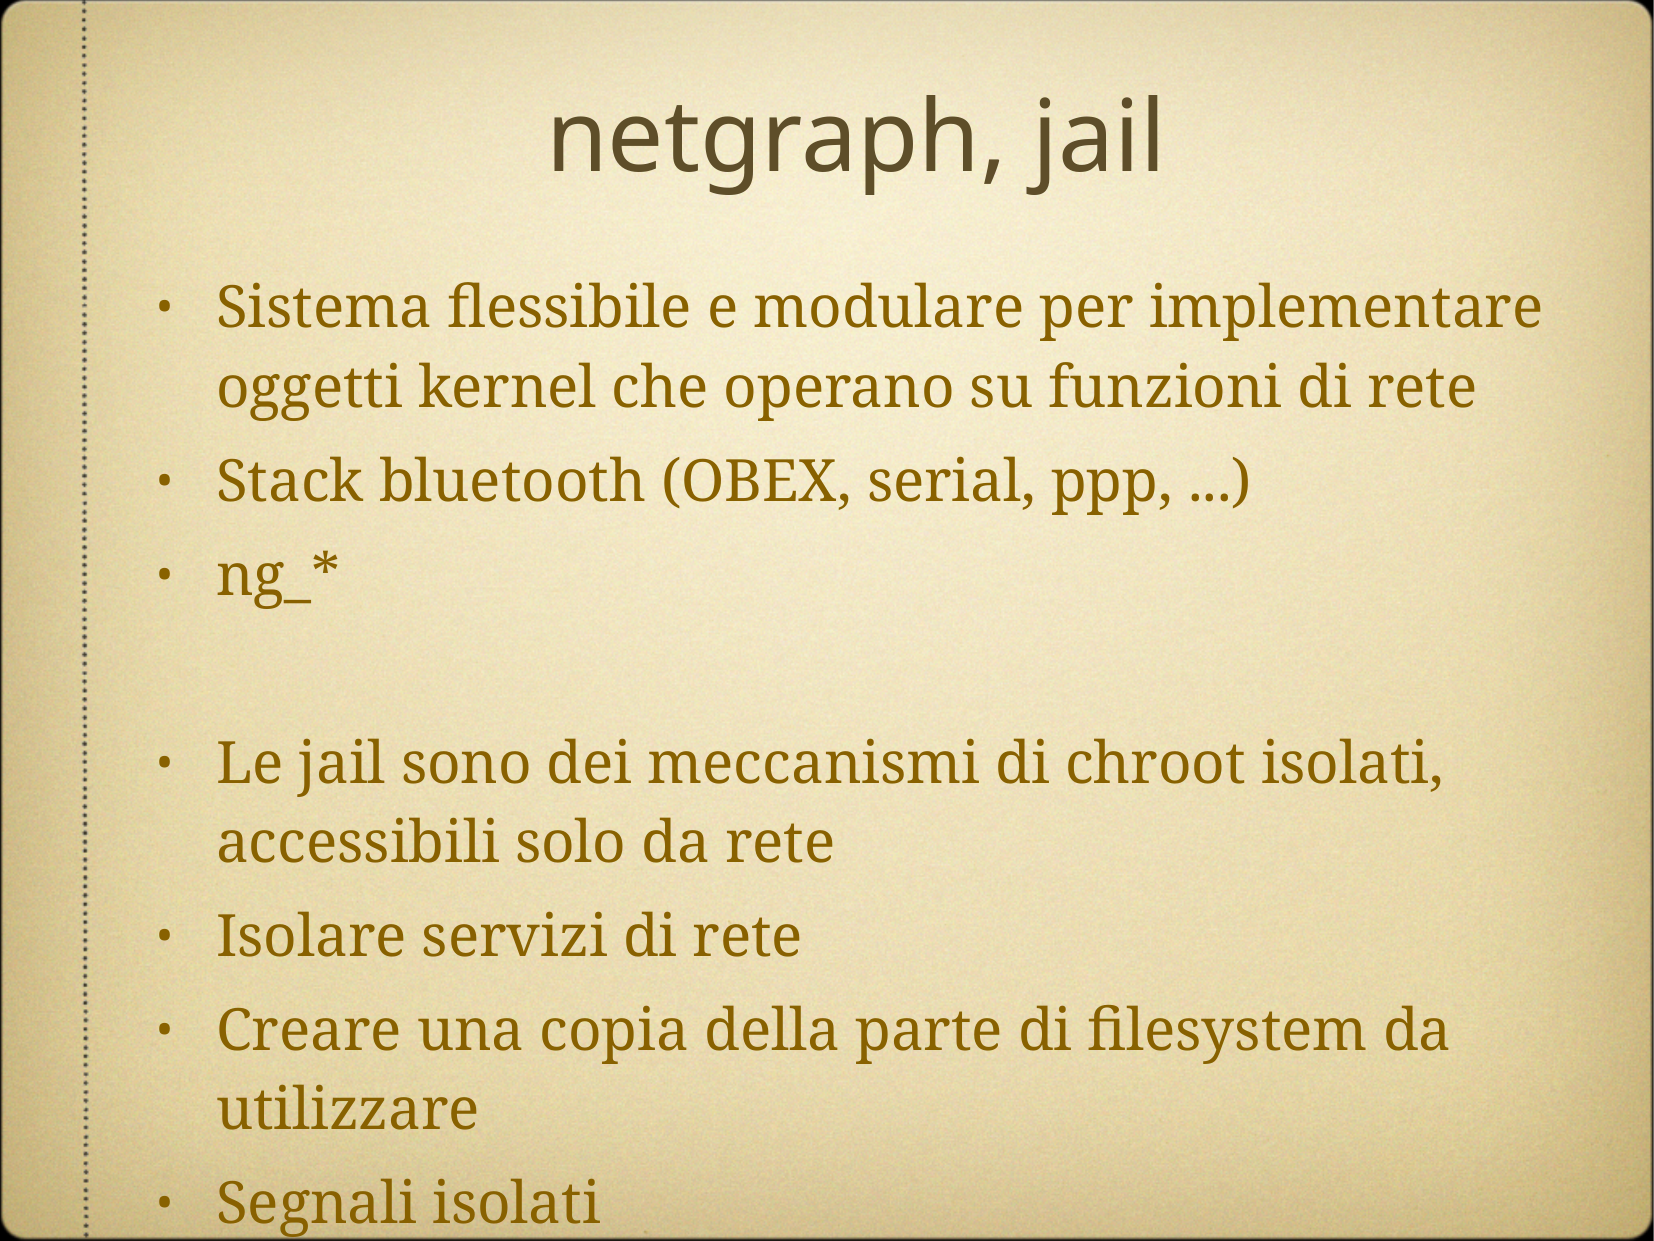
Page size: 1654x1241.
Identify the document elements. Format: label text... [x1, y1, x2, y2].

title netgraph, jail [118, 0, 1595, 265]
list Sistema flessibile e modulare per implementare oggetti kernel che operano su funzioni di rete Stack bluetooth (OBEX, serial, ppp, ...) ng_* Le jail sono dei meccanismi di chroot isolati, accessibili solo da rete Isolare servizi di rete Creare una copia della parte di filesystem da utilizzare Segnali isolati [121, 265, 1612, 1173]
picture [0, 0, 1654, 1241]
